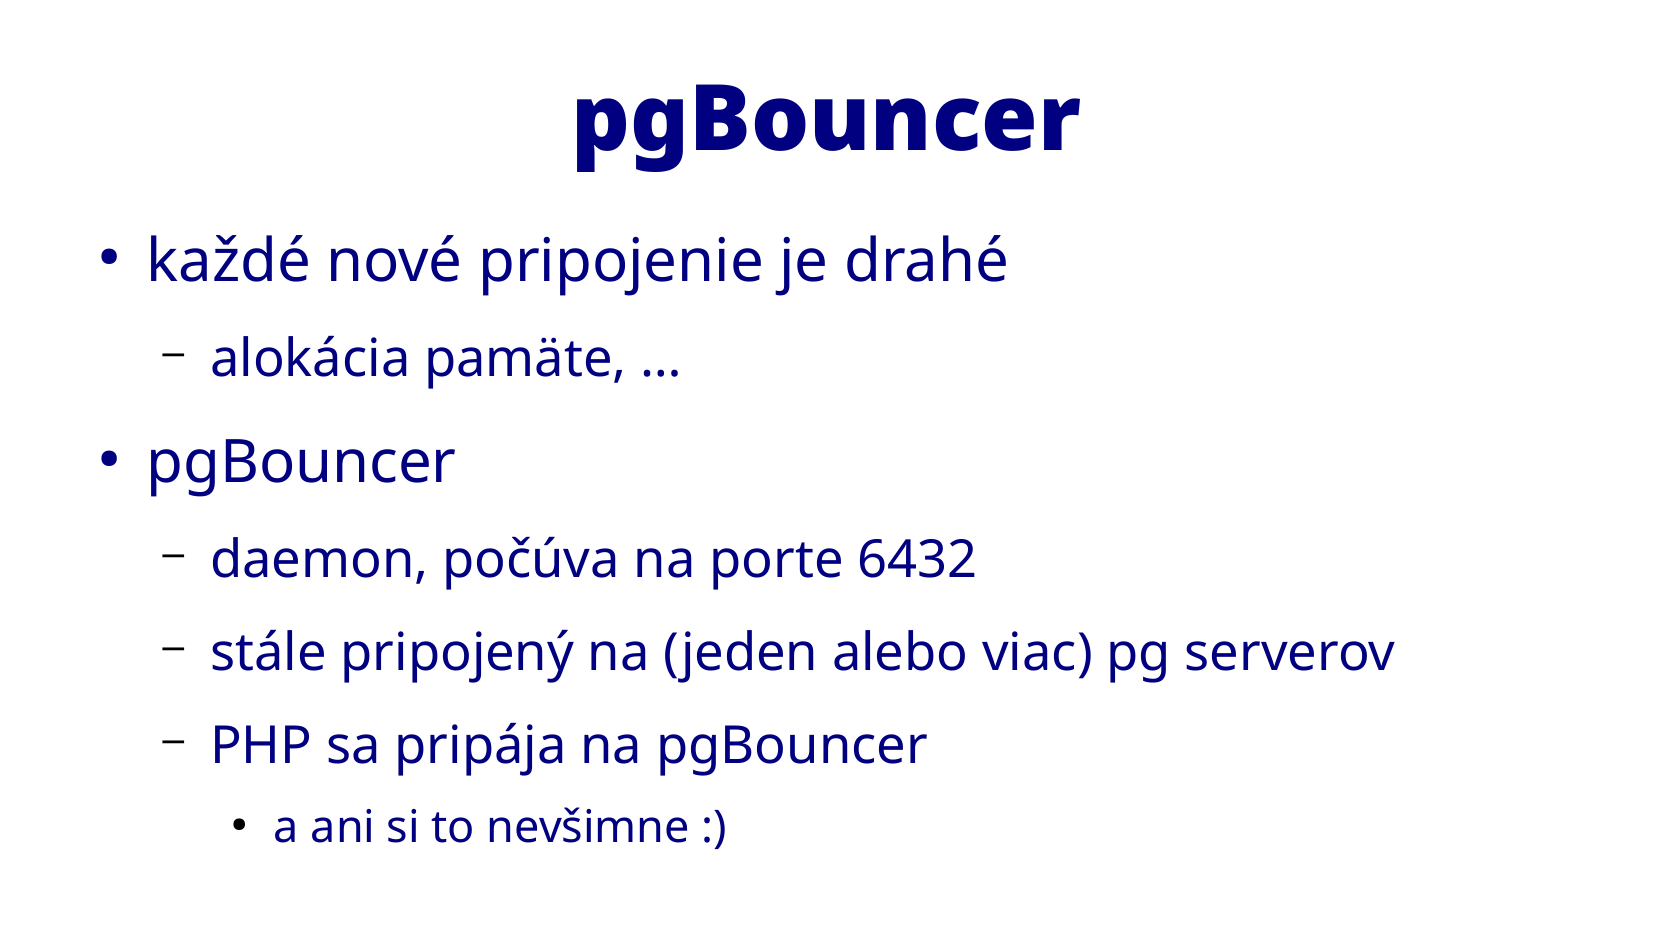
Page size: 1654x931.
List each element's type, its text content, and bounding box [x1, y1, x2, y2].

list každé nové pripojenie je drahé alokácia pamäte, … pgBouncer daemon, počúva na porte 6432 stále pripojený na (jeden alebo viac) pg serverov PHP sa pripája na pgBouncer a ani si to nevšimne :) [82, 217, 1565, 857]
title pgBouncer [82, 37, 1571, 193]
